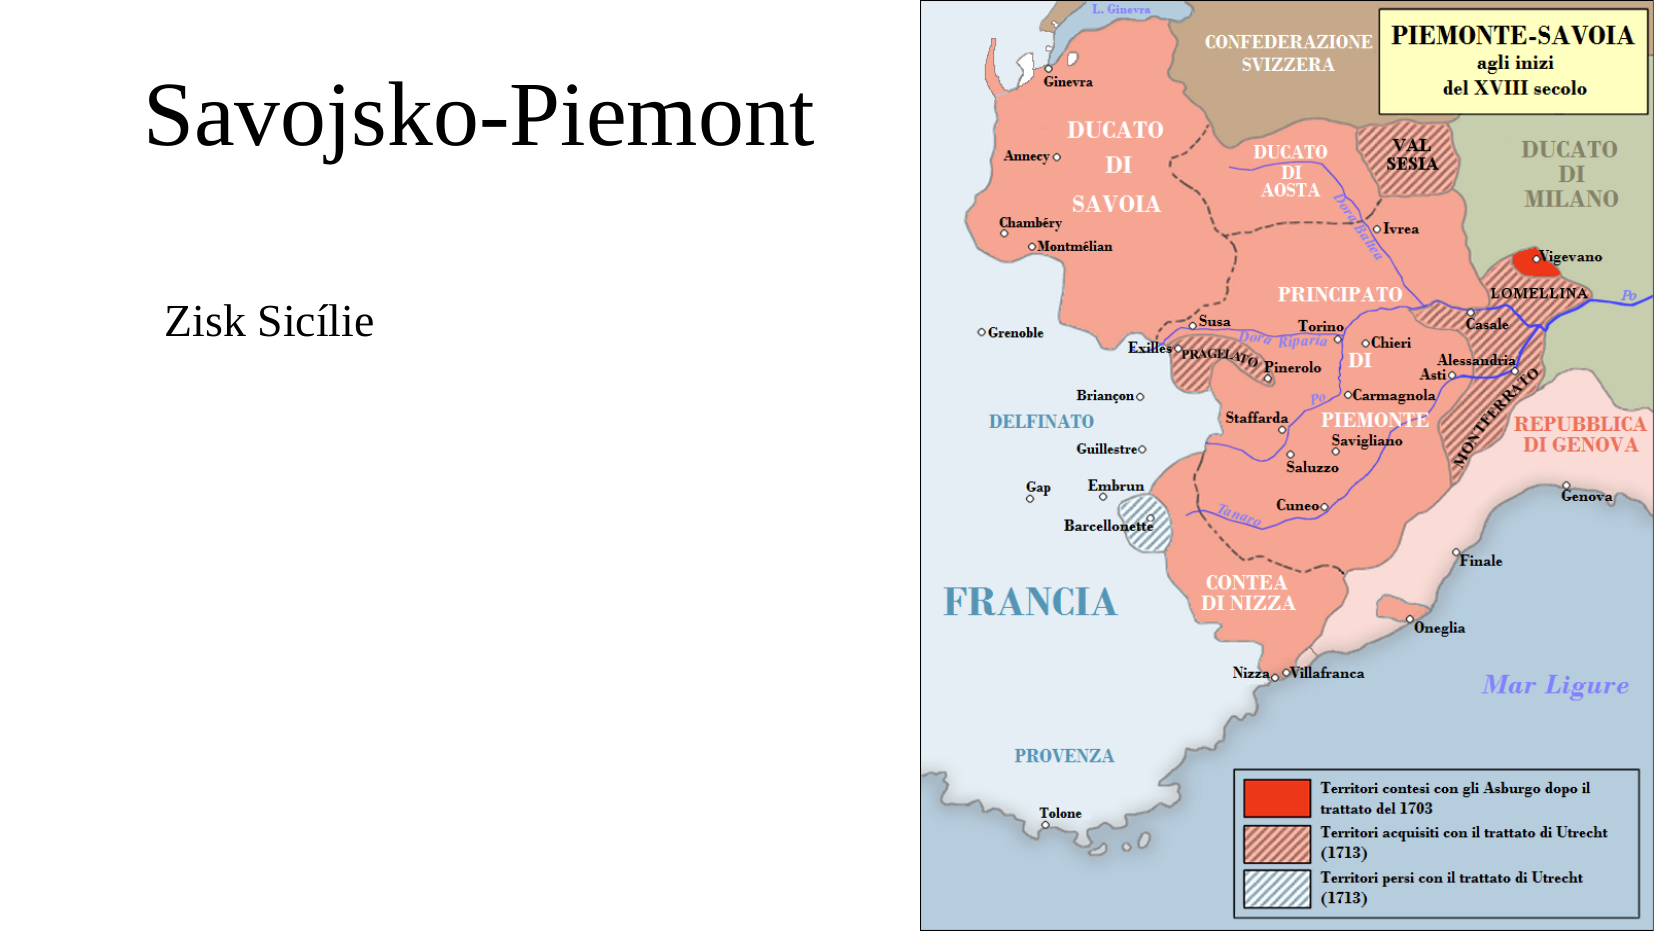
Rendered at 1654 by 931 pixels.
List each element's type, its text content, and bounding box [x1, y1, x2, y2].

text_box Zisk Sicílie [150, 288, 586, 571]
picture [920, 0, 1654, 931]
title Savojsko-Piemont [60, 7, 901, 211]
